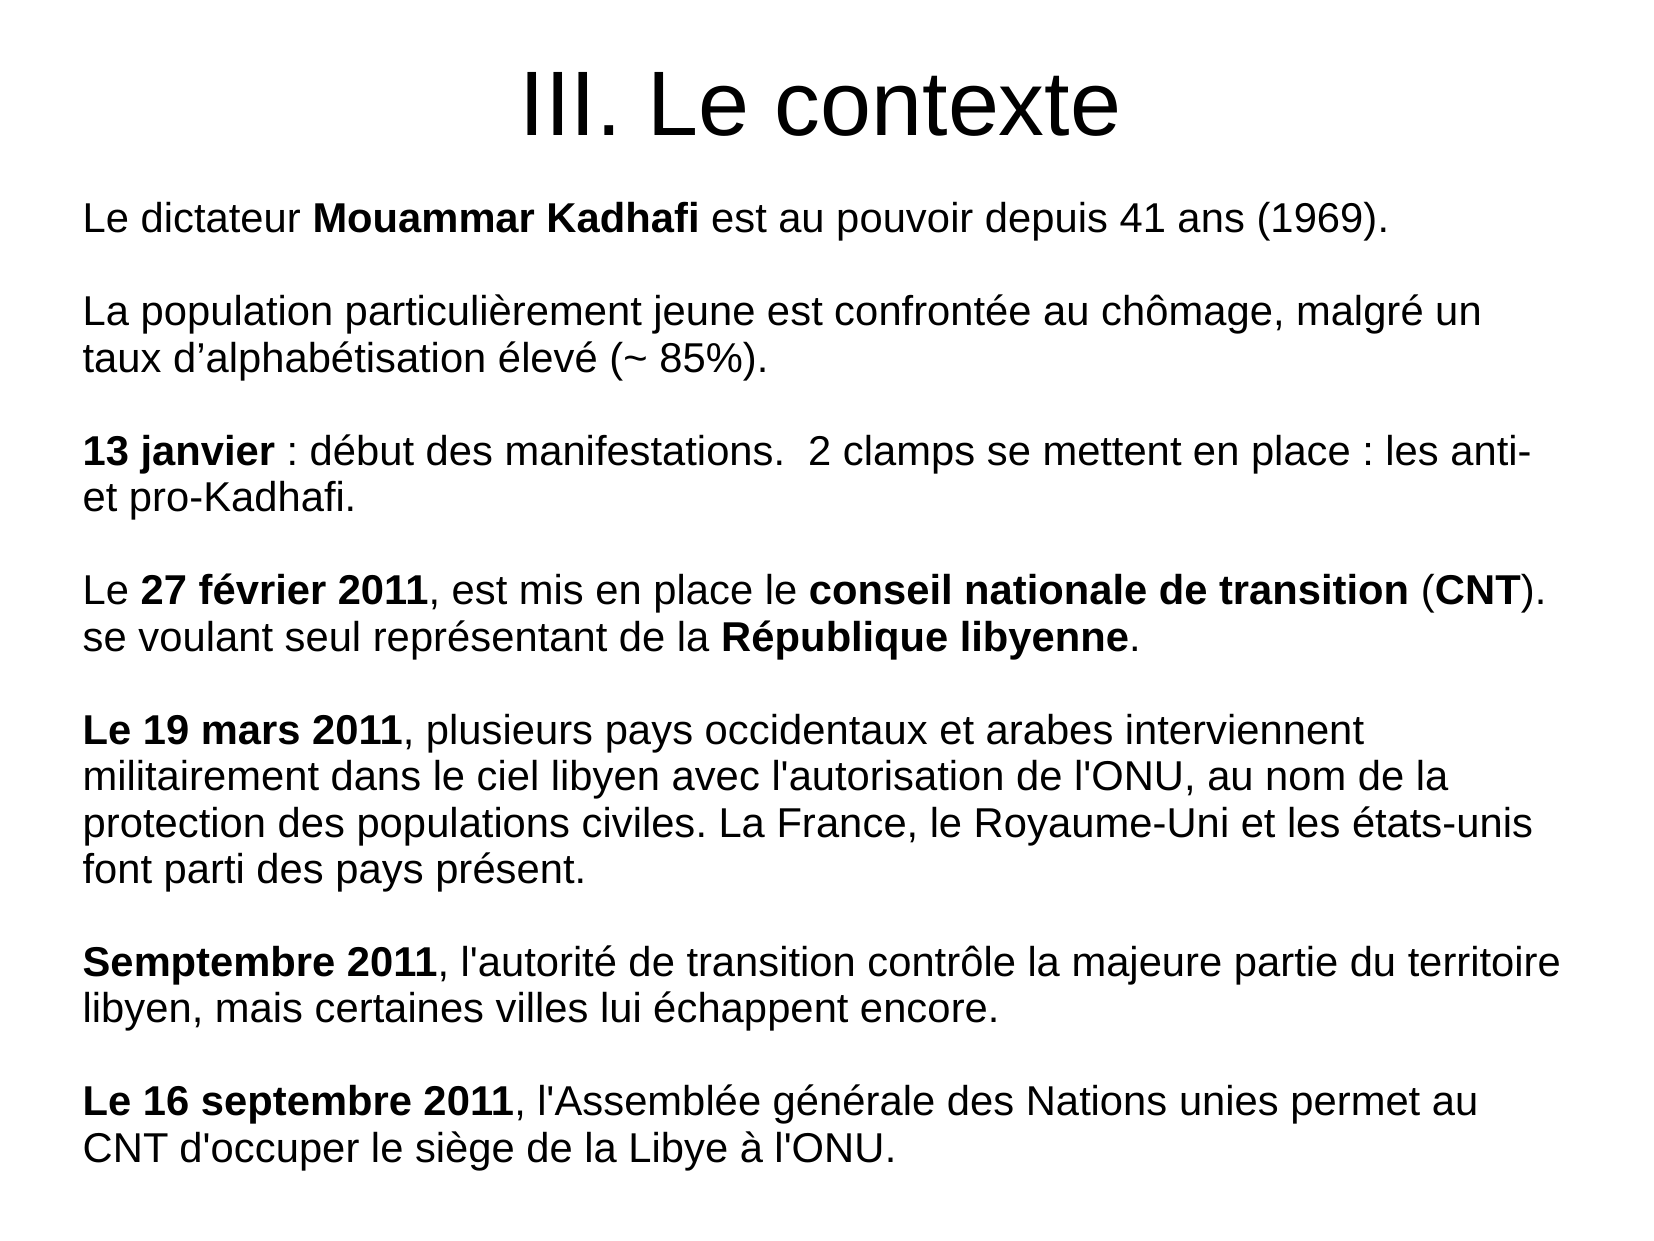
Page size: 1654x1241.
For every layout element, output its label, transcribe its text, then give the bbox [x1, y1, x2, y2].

subtitle Le dictateur Mouammar Kadhafi est au pouvoir depuis 41 ans (1969). La population particulièrement jeune est confrontée au chômage, malgré un taux d’alphabétisation élevé (~ 85%). 13 janvier : début des manifestations. 2 clamps se mettent en place : les anti- et pro-Kadhafi. Le 27 février 2011, est mis en place le conseil nationale de transition (CNT). se voulant seul représentant de la République libyenne. Le 19 mars 2011, plusieurs pays occidentaux et arabes interviennent militairement dans le ciel libyen avec l'autorisation de l'ONU, au nom de la protection des populations civiles. La France, le Royaume-Uni et les états-unis font parti des pays présent. Semptembre 2011, l'autorité de transition contrôle la majeure partie du territoire libyen, mais certaines villes lui échappent encore. Le 16 septembre 2011, l'Assemblée générale des Nations unies permet au CNT d'occuper le siège de la Libye à l'ONU. [82, 188, 1571, 1211]
title III. Le contexte [76, 0, 1565, 208]
